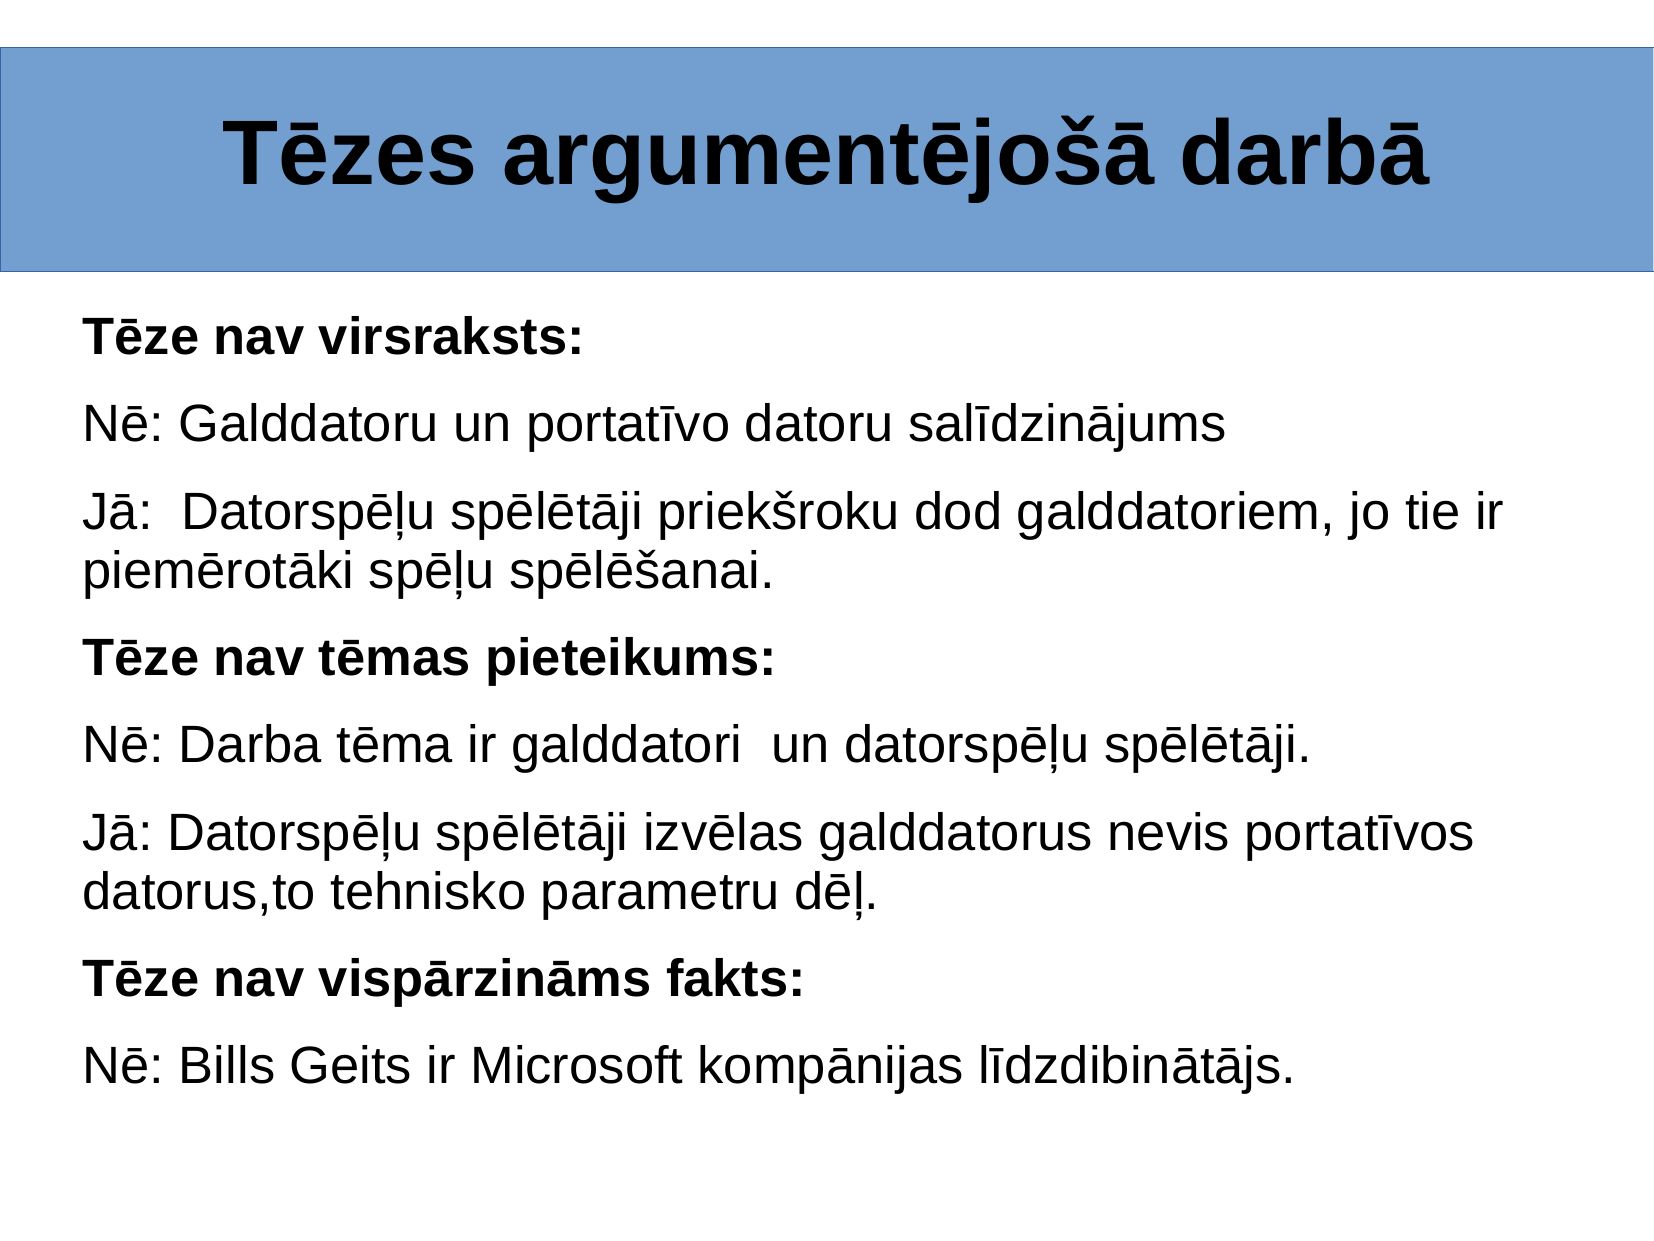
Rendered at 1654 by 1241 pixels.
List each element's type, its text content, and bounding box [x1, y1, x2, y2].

text_box [0, 47, 1654, 272]
list Tēze nav virsraksts: Nē: Galddatoru un portatīvo datoru salīdzinājums Jā: Datorspēļu spēlētāji priekšroku dod galddatoriem, jo tie ir piemērotāki spēļu spēlēšanai. Tēze nav tēmas pieteikums: Nē: Darba tēma ir galddatori un datorspēļu spēlētāji. Jā: Datorspēļu spēlētāji izvēlas galddatorus nevis portatīvos datorus,to tehnisko parametru dēļ. Tēze nav vispārzināms fakts: Nē: Bills Geits ir Microsoft kompānijas līdzdibinātājs. [82, 307, 1619, 1193]
title Tēzes argumentējošā darbā [82, 49, 1571, 257]
